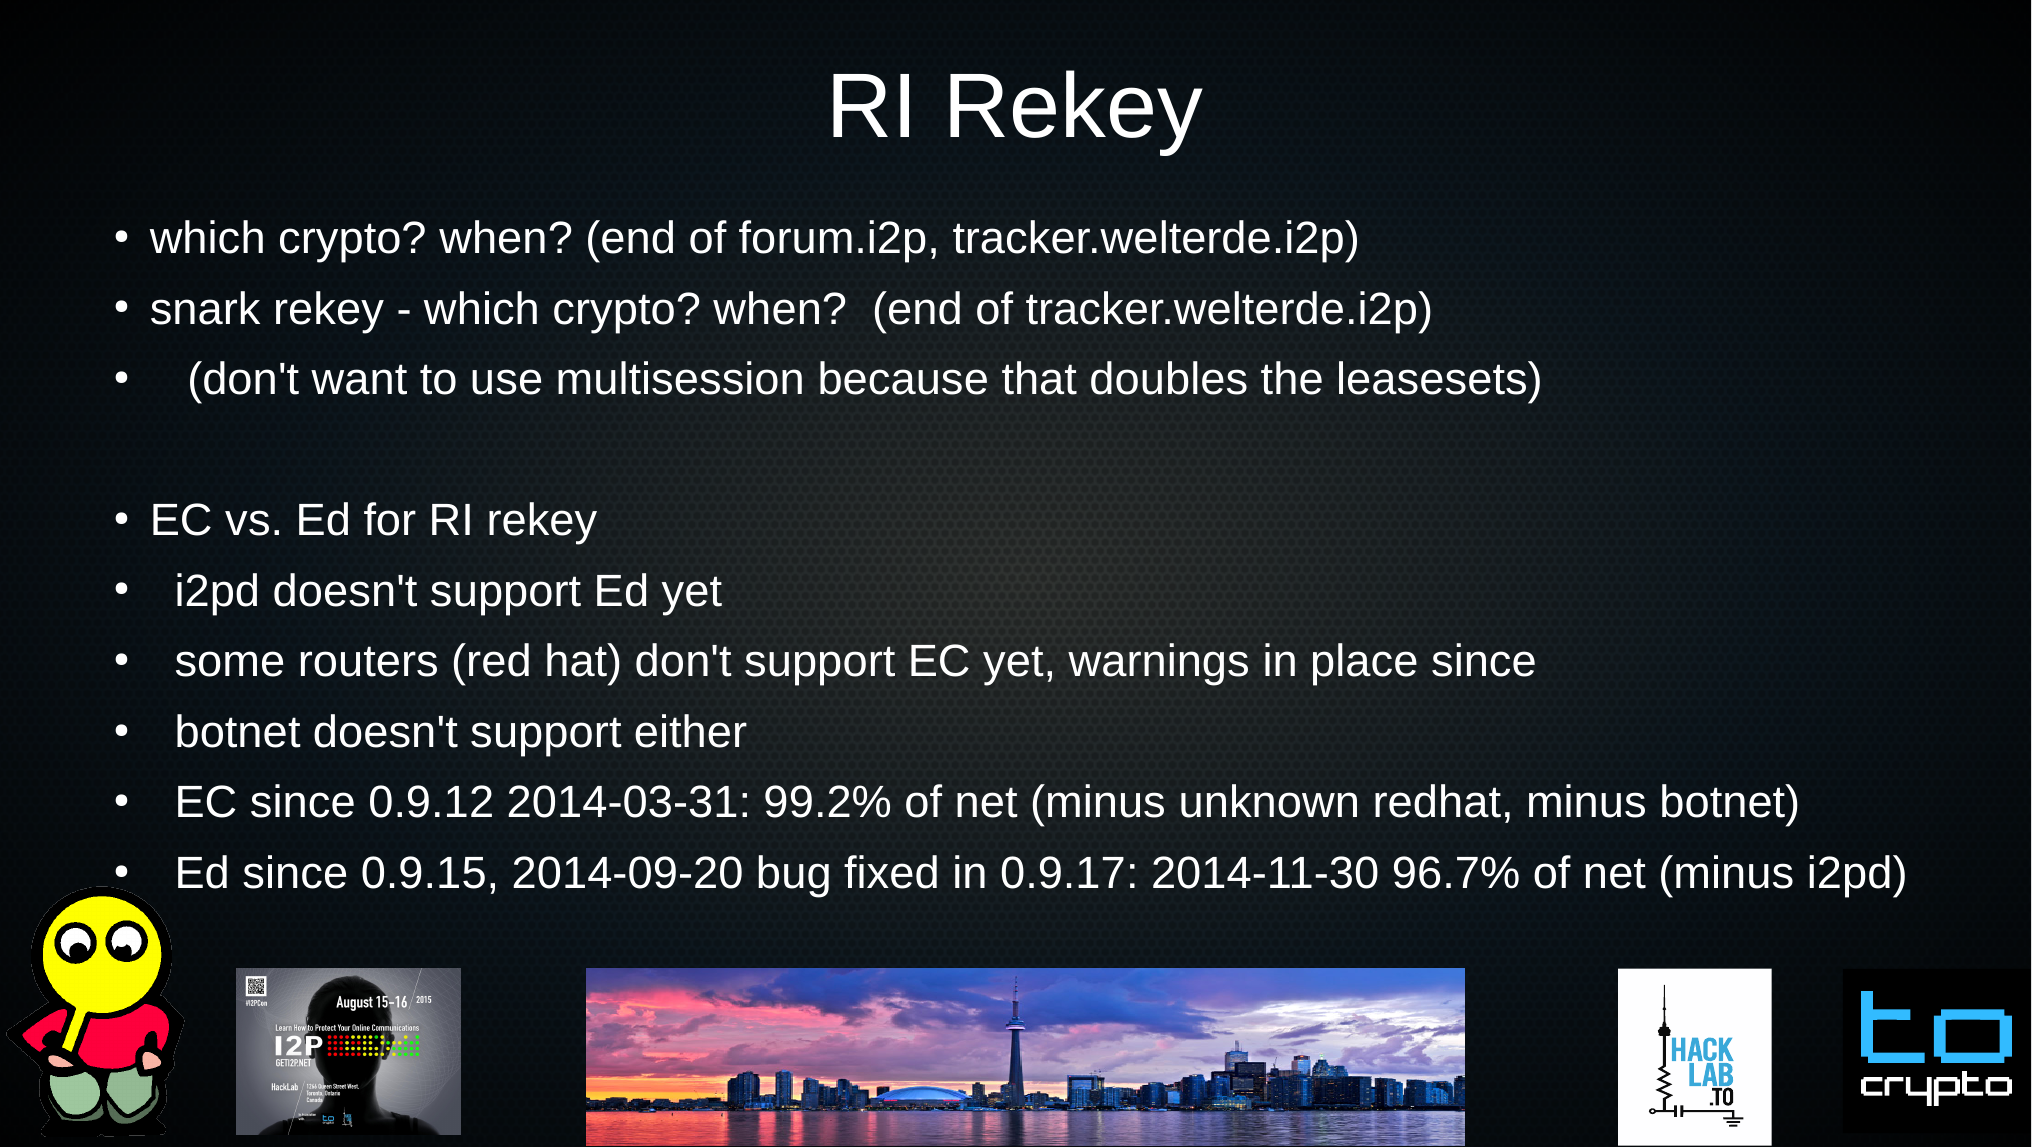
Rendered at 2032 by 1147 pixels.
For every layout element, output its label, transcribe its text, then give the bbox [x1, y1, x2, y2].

list which crypto? when? (end of forum.i2p, tracker.welterde.i2p) snark rekey - which crypto? when? (end of tracker.welterde.i2p) (don't want to use multisession because that doubles the leasesets) EC vs. Ed for RI rekey i2pd doesn't support Ed yet some routers (red hat) don't support EC yet, warnings in place since botnet doesn't support either EC since 0.9.12 2014-03-31: 99.2% of net (minus unknown redhat, minus botnet) Ed since 0.9.15, 2014-09-20 bug fixed in 0.9.17: 2014-11-30 96.7% of net (minus i2pd) [101, 212, 1926, 933]
picture [0, 0, 2032, 1147]
title RI Rekey [101, 45, 1930, 166]
